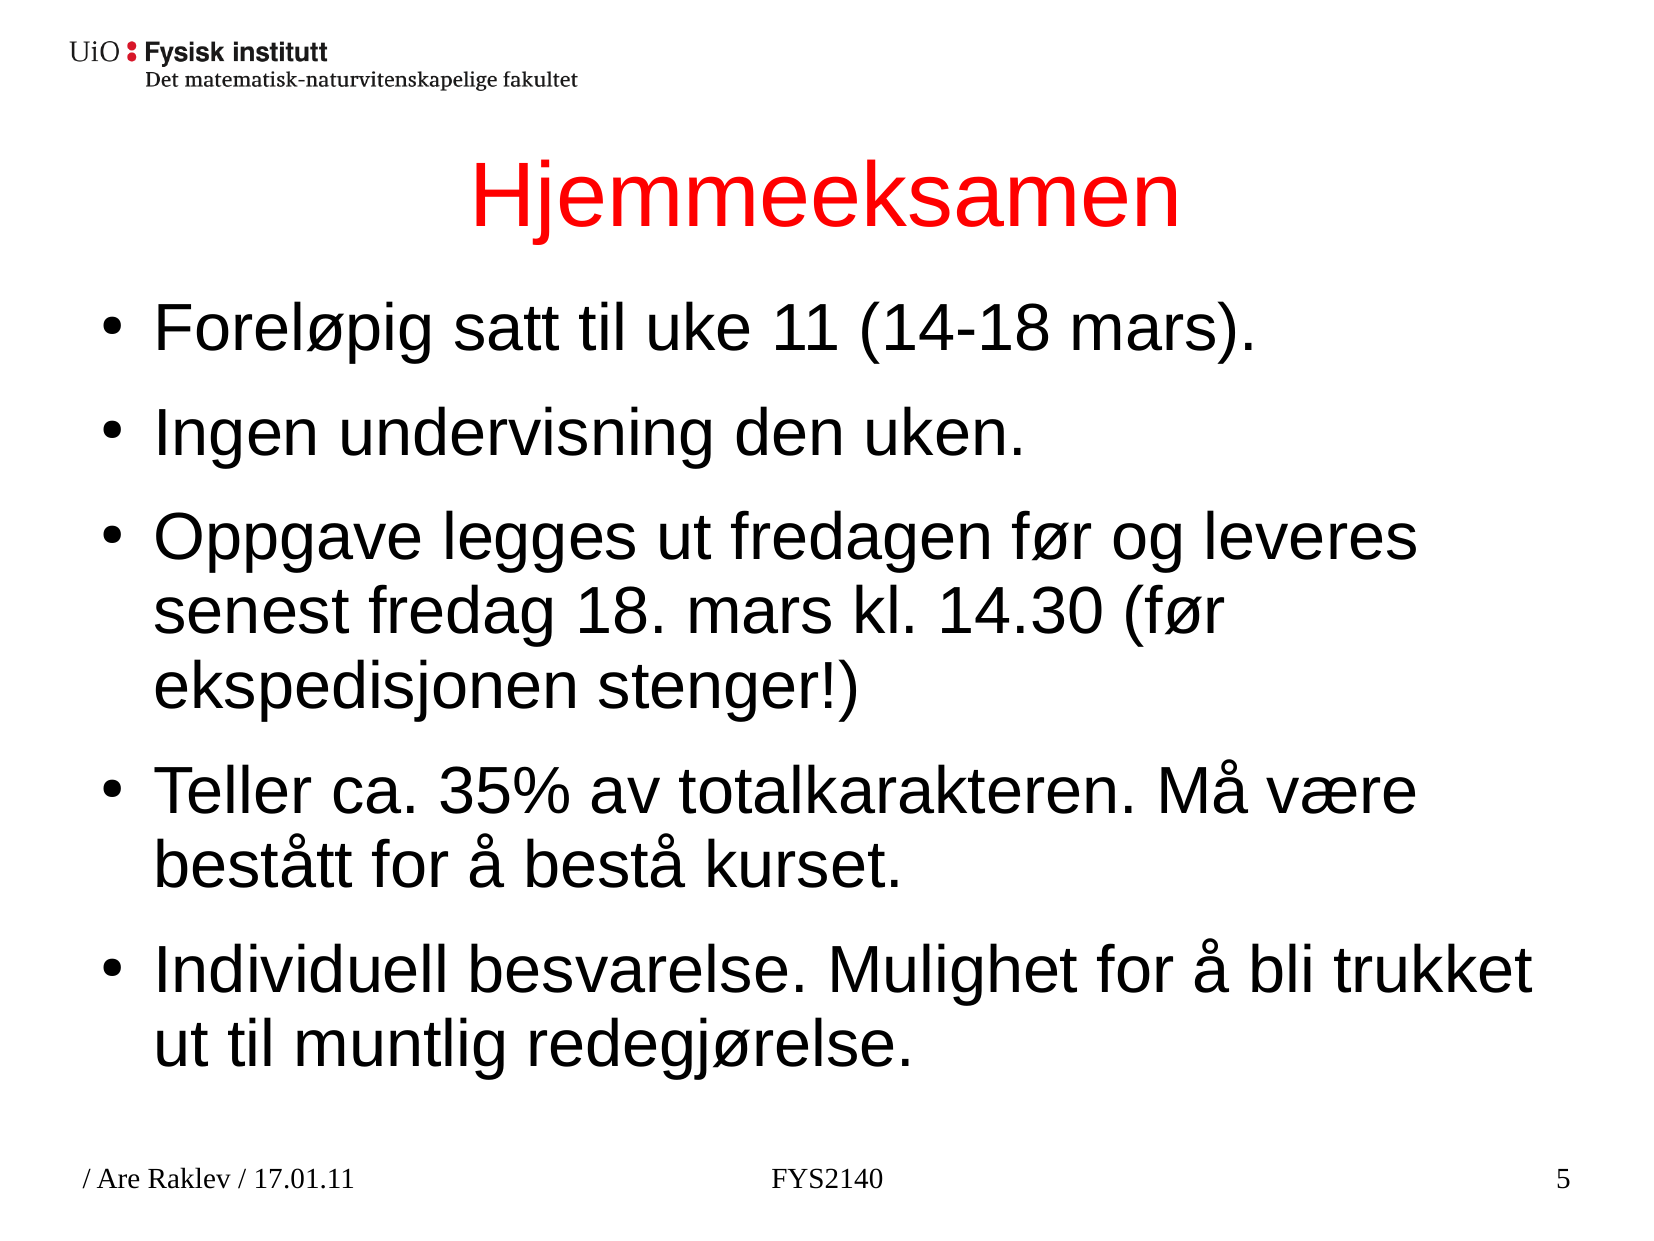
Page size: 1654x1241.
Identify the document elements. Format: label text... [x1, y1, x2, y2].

picture [68, 37, 581, 93]
title Hjemmeeksamen [82, 90, 1571, 290]
list Foreløpig satt til uke 11 (14-18 mars). Ingen undervisning den uken. Oppgave legges ut fredagen før og leveres senest fredag 18. mars kl. 14.30 (før ekspedisjonen stenger!) Teller ca. 35% av totalkarakteren. Må være bestått for å bestå kurset. Individuell besvarelse. Mulighet for å bli trukket ut til muntlig redegjørelse. [82, 290, 1571, 1094]
